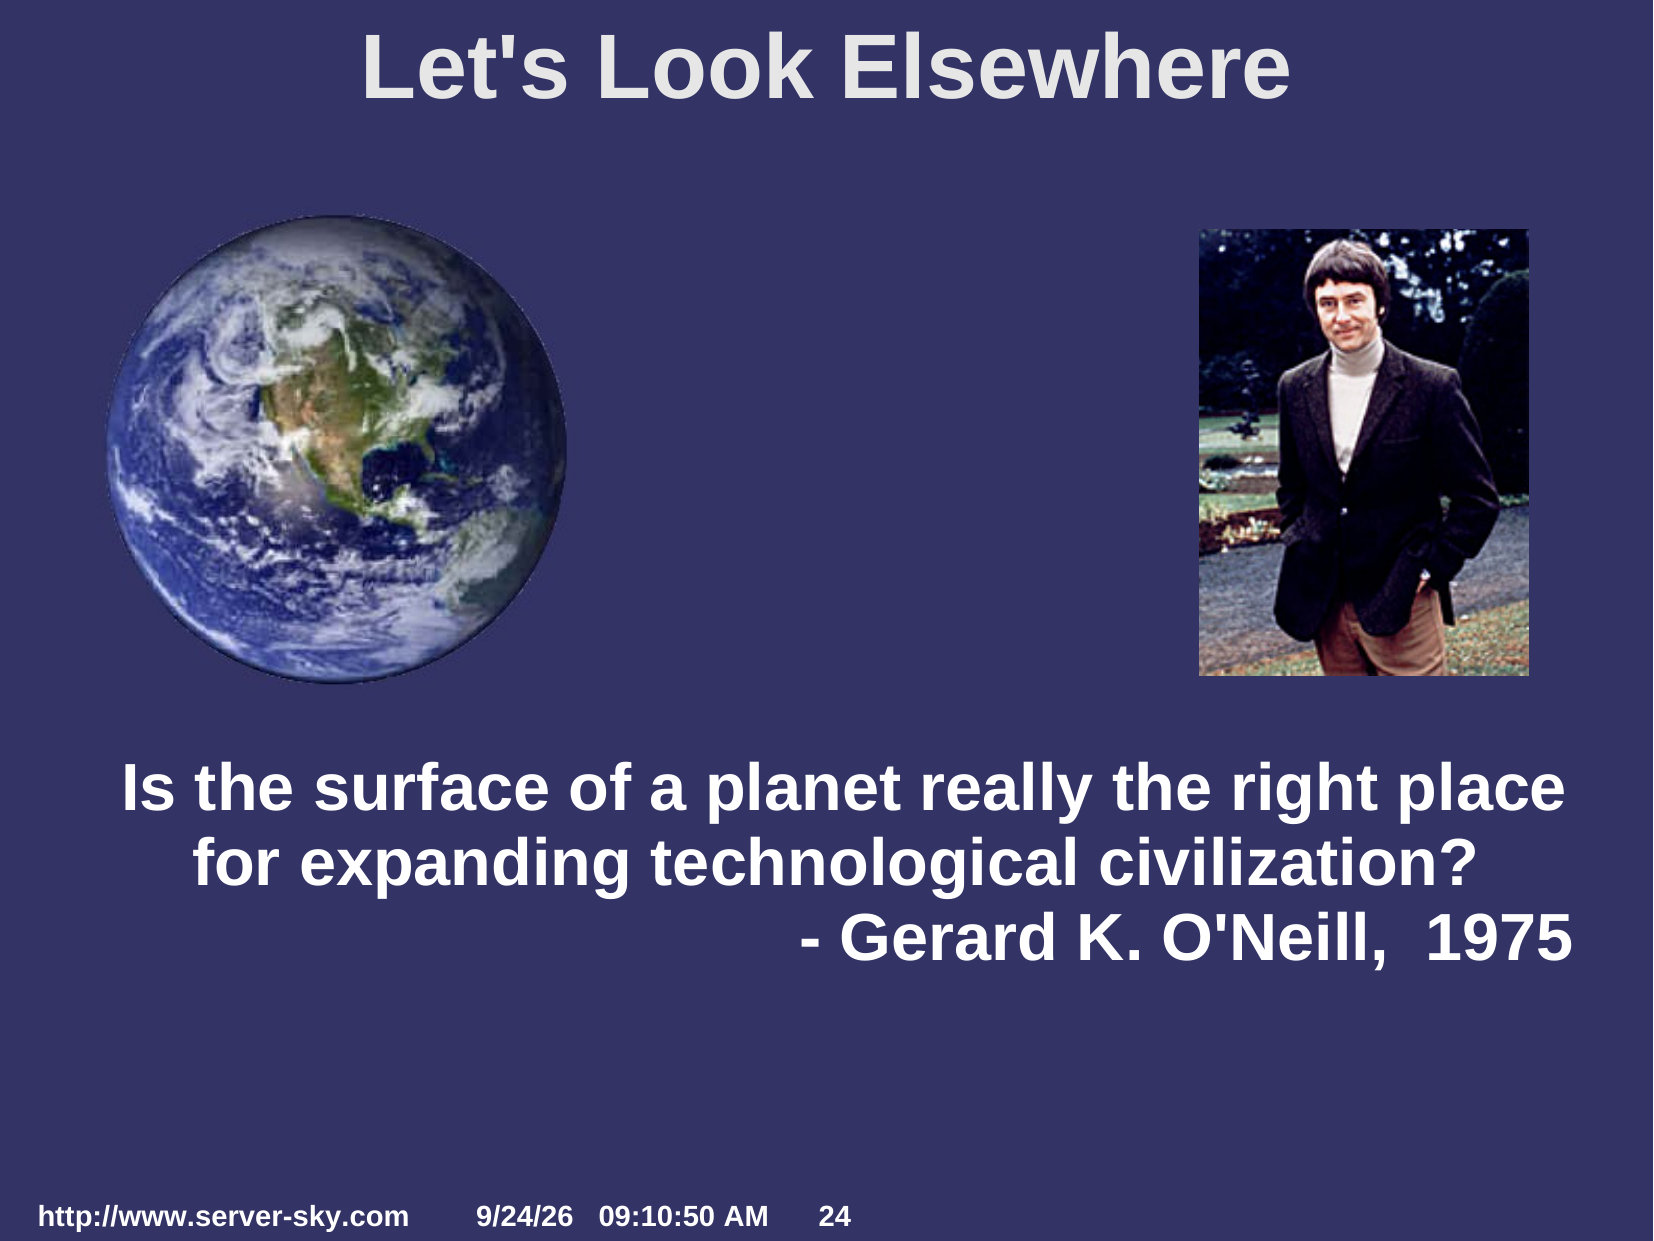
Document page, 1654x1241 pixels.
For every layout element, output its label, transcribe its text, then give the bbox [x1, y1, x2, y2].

picture [1199, 229, 1529, 676]
picture [75, 184, 600, 713]
list Is the surface of a planet really the right place for expanding technological civilization? - Gerard K. O'Neill, 1975 [109, 750, 1575, 1116]
title Let's Look Elsewhere [121, 0, 1534, 137]
